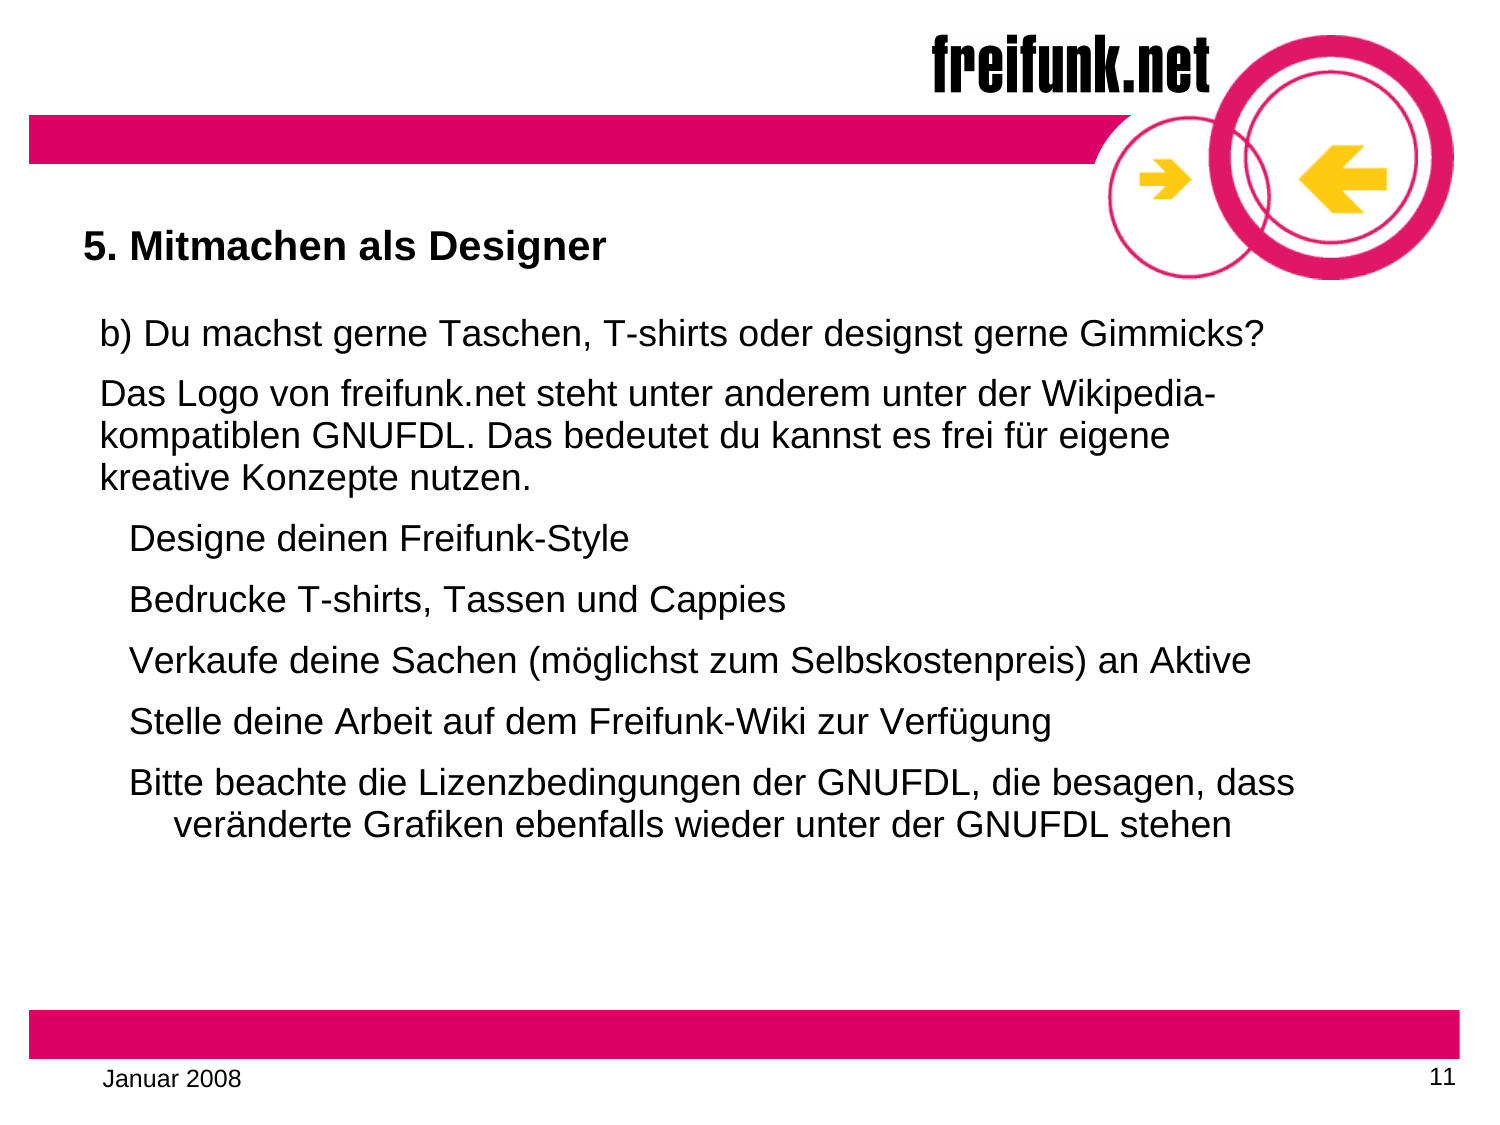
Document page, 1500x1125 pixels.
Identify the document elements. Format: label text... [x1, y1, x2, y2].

text_box b) Du machst gerne Taschen, T-shirts oder designst gerne Gimmicks? Das Logo von freifunk.net steht unter anderem unter der Wikipedia-kompatiblen GNUFDL. Das bedeutet du kannst es frei für eigene kreative Konzepte nutzen. Designe deinen Freifunk-Style Bedrucke T-shirts, Tassen und Cappies Verkaufe deine Sachen (möglichst zum Selbskostenpreis) an Aktive Stelle deine Arbeit auf dem Freifunk-Wiki zur Verfügung Bitte beachte die Lizenzbedingungen der GNUFDL, die besagen, dass veränderte Grafiken ebenfalls wieder unter der GNUFDL stehen [99, 312, 1324, 950]
picture [932, 34, 1454, 280]
text_box 5. Mitmachen als Designer [47, 219, 921, 268]
